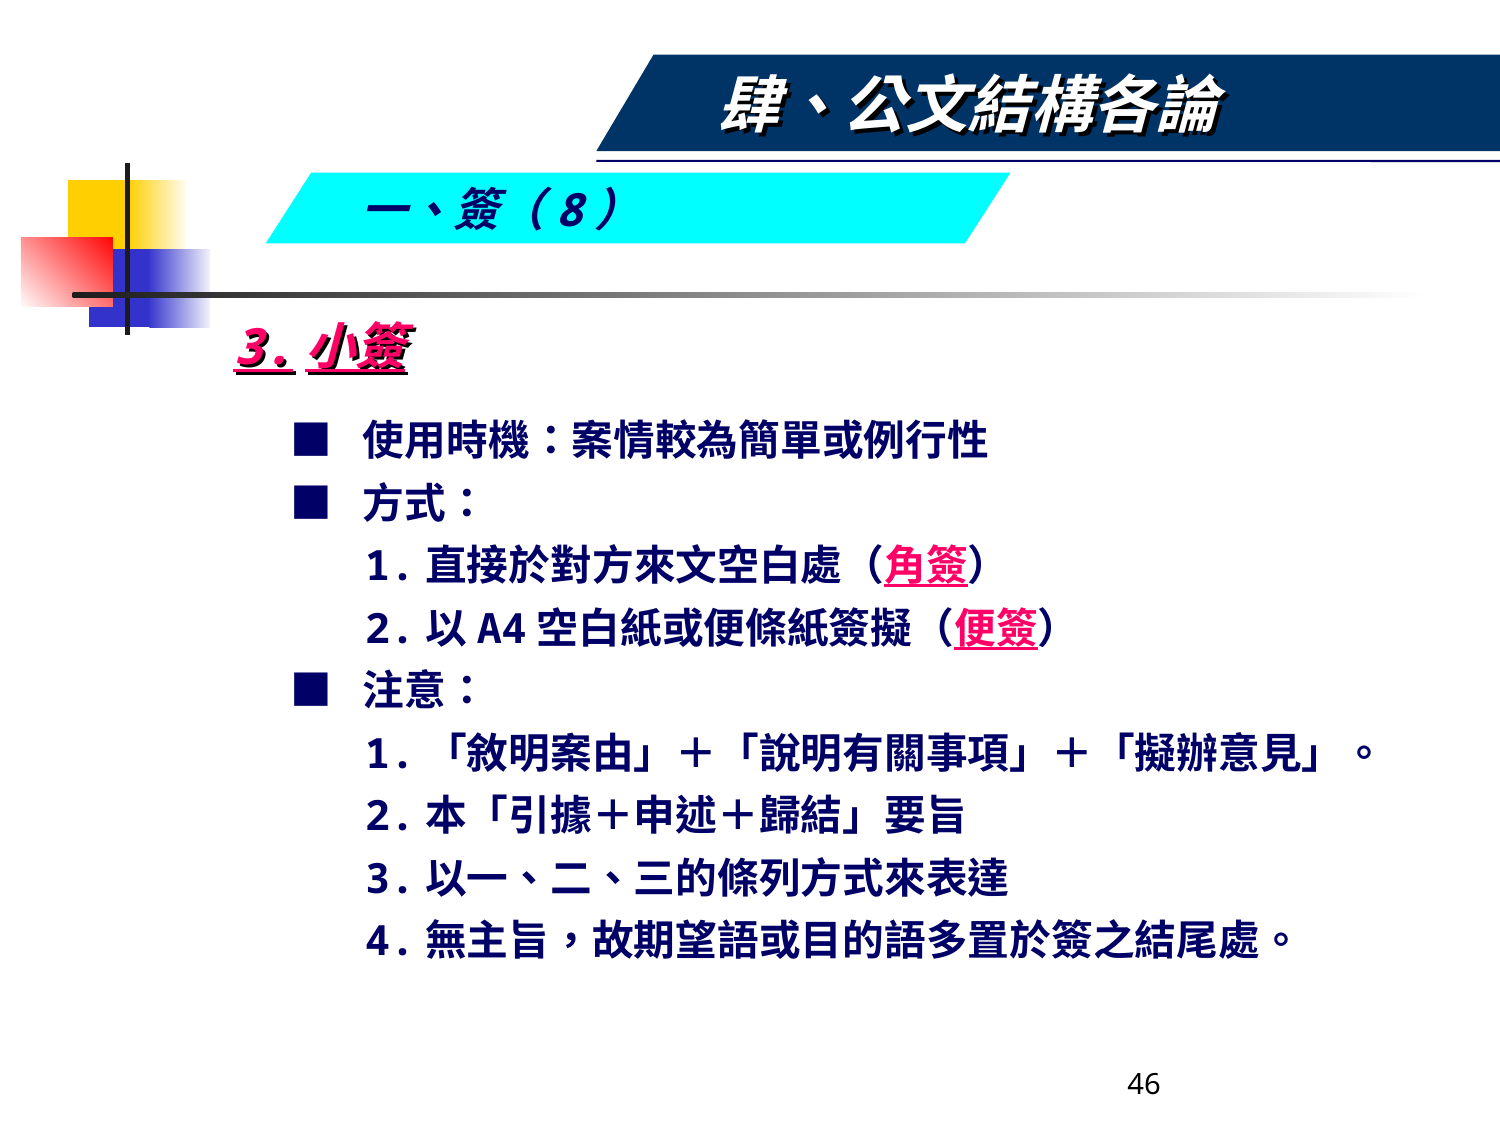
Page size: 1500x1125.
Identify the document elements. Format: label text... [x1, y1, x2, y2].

text_box 肆、公文結構各論 [596, 54, 1500, 152]
text_box 3.小簽 [218, 307, 533, 382]
text_box <編號> [1112, 1037, 1426, 1113]
text_box ■ 使用時機：案情較為簡單或例行性 ■ 方式： 1.直接於對方來文空白處（角簽） 2.以A4空白紙或便條紙簽擬（便簽） ■ 注意： 1.「敘明案由」＋「說明有關事項」＋「擬辦意見」。 2.本「引據＋申述＋歸結」要旨 3.以一、二、三的條列方式來表達 4.無主旨，故期望語或目的語多置於簽之結尾處。 [275, 394, 1373, 972]
text_box 一、簽（8） [265, 172, 1011, 244]
